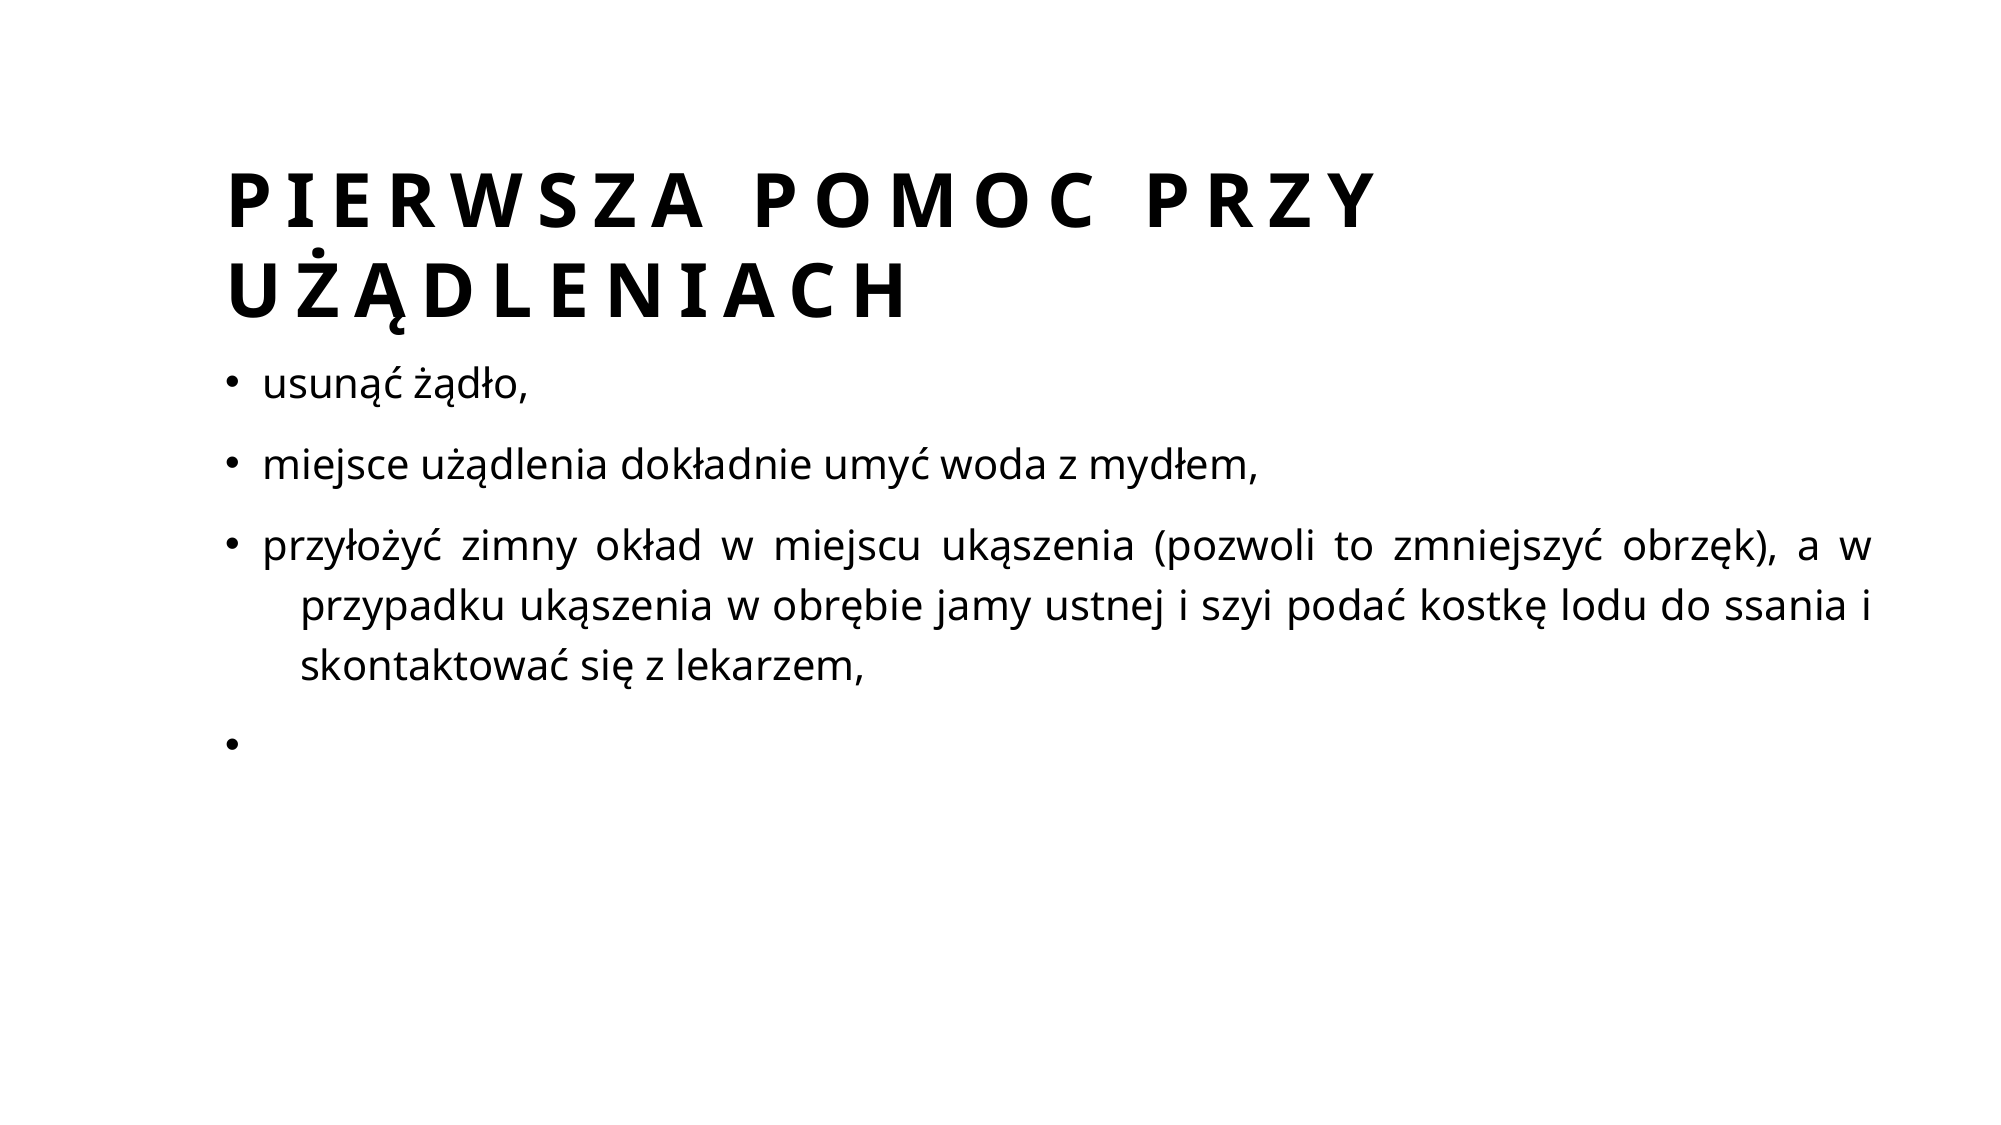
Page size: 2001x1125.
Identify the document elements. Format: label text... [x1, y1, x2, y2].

title Pierwsza pomoc przy użądleniach [225, 130, 1906, 334]
list usunąć żądło, miejsce użądlenia dokładnie umyć woda z mydłem, przyłożyć zimny okład w miejscu ukąszenia (pozwoli to zmniejszyć obrzęk), a w przypadku ukąszenia w obrębie jamy ustnej i szyi podać kostkę lodu do ssania i skontaktować się z lekarzem, [225, 346, 1906, 996]
